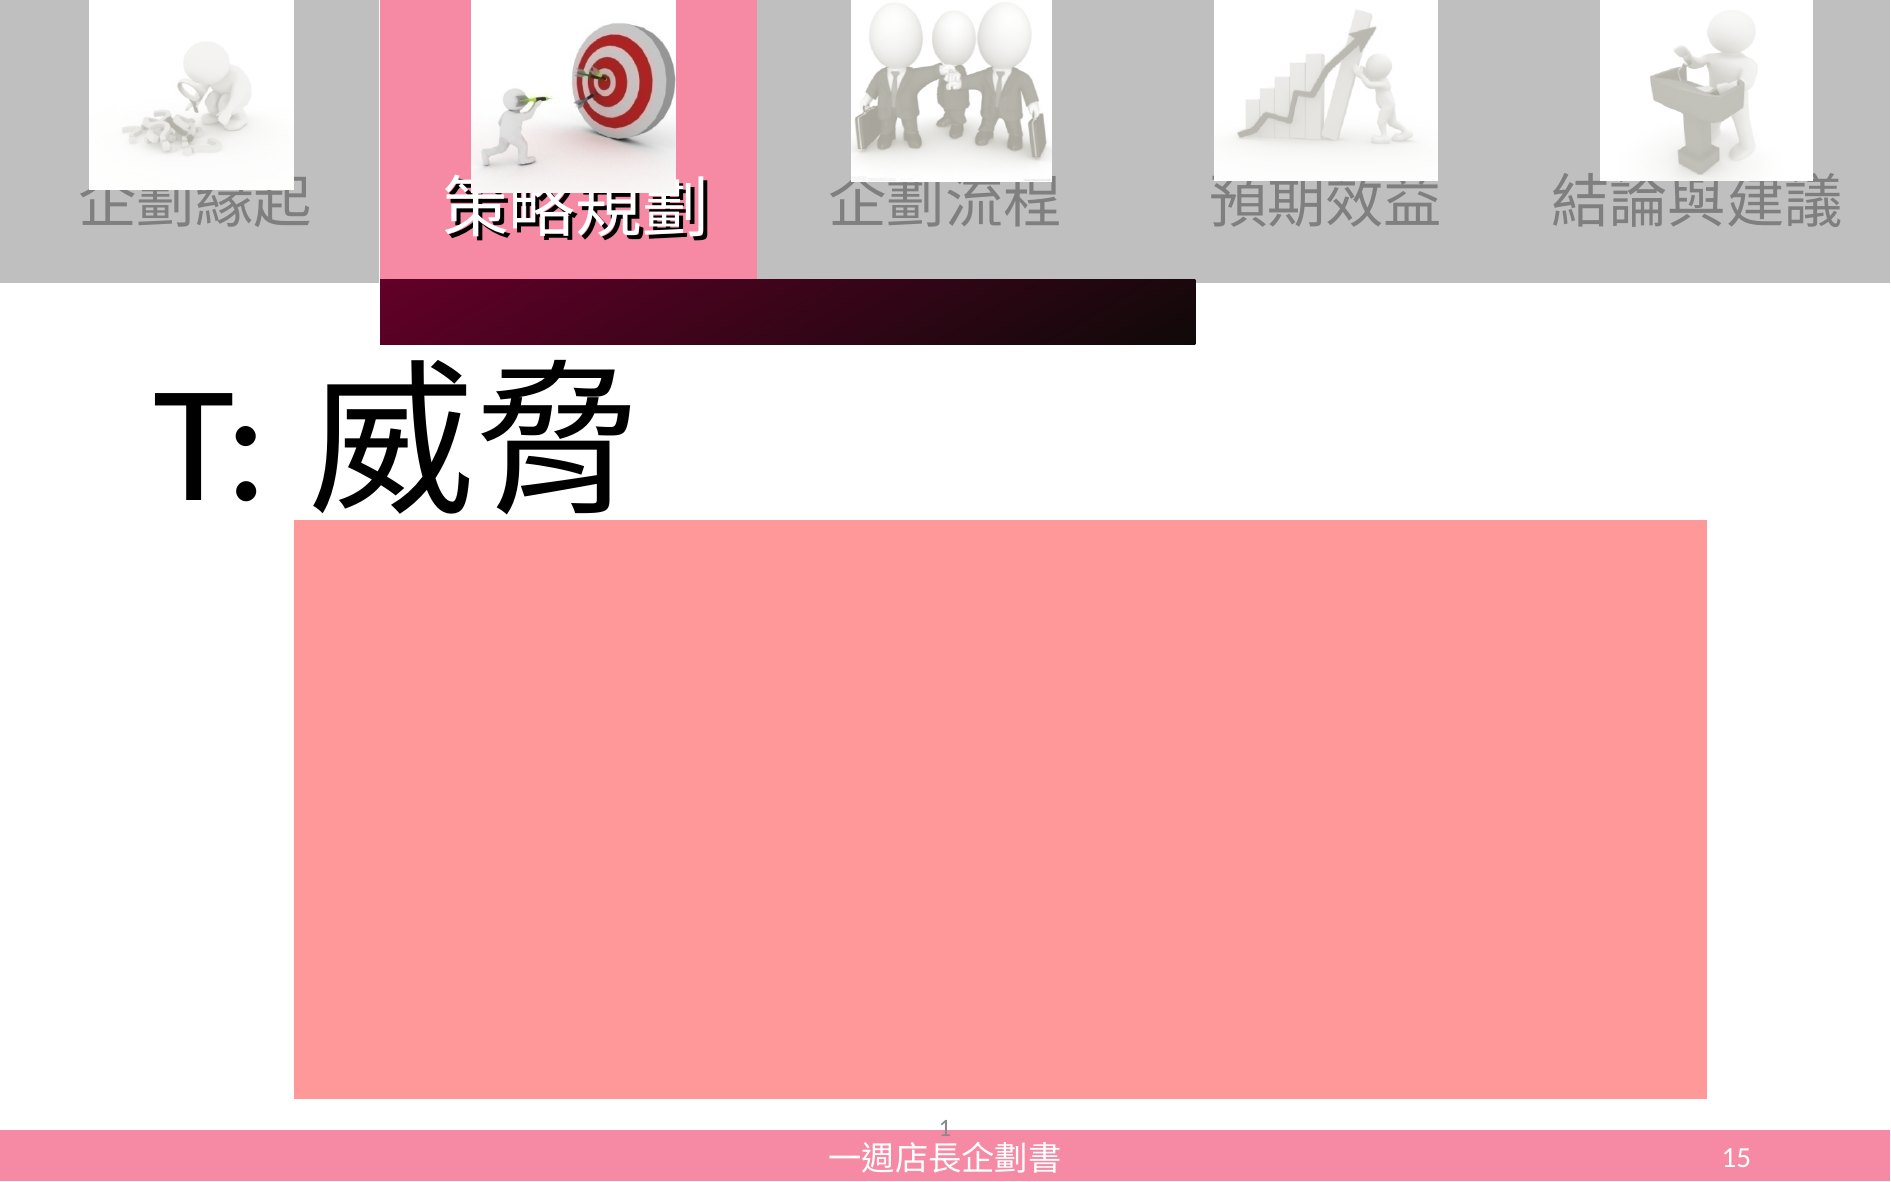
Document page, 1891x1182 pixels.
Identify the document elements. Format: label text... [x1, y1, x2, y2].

text_box 15 [1706, 1130, 1891, 1182]
text_box 一週店長企劃書 [0, 1130, 1706, 1181]
text_box 1 [645, 1094, 1245, 1158]
picture [851, 0, 1052, 182]
picture [89, 0, 294, 190]
text_box 企劃緣起 [42, 157, 348, 243]
text_box T:威脅 [139, 326, 1323, 544]
text_box 結論與建議 [1523, 157, 1871, 243]
text_box [294, 520, 1707, 1099]
text_box [380, 280, 1195, 345]
text_box 企劃流程 [781, 157, 1110, 243]
picture [1214, 0, 1438, 181]
picture [471, 0, 676, 193]
text_box 策略規劃 [417, 157, 735, 253]
text_box [380, 0, 1890, 283]
text_box SWOT分析/五力分析 [378, 278, 1302, 345]
text_box [0, 0, 379, 283]
text_box 預期效益 [1179, 157, 1473, 243]
picture [1600, 0, 1813, 181]
